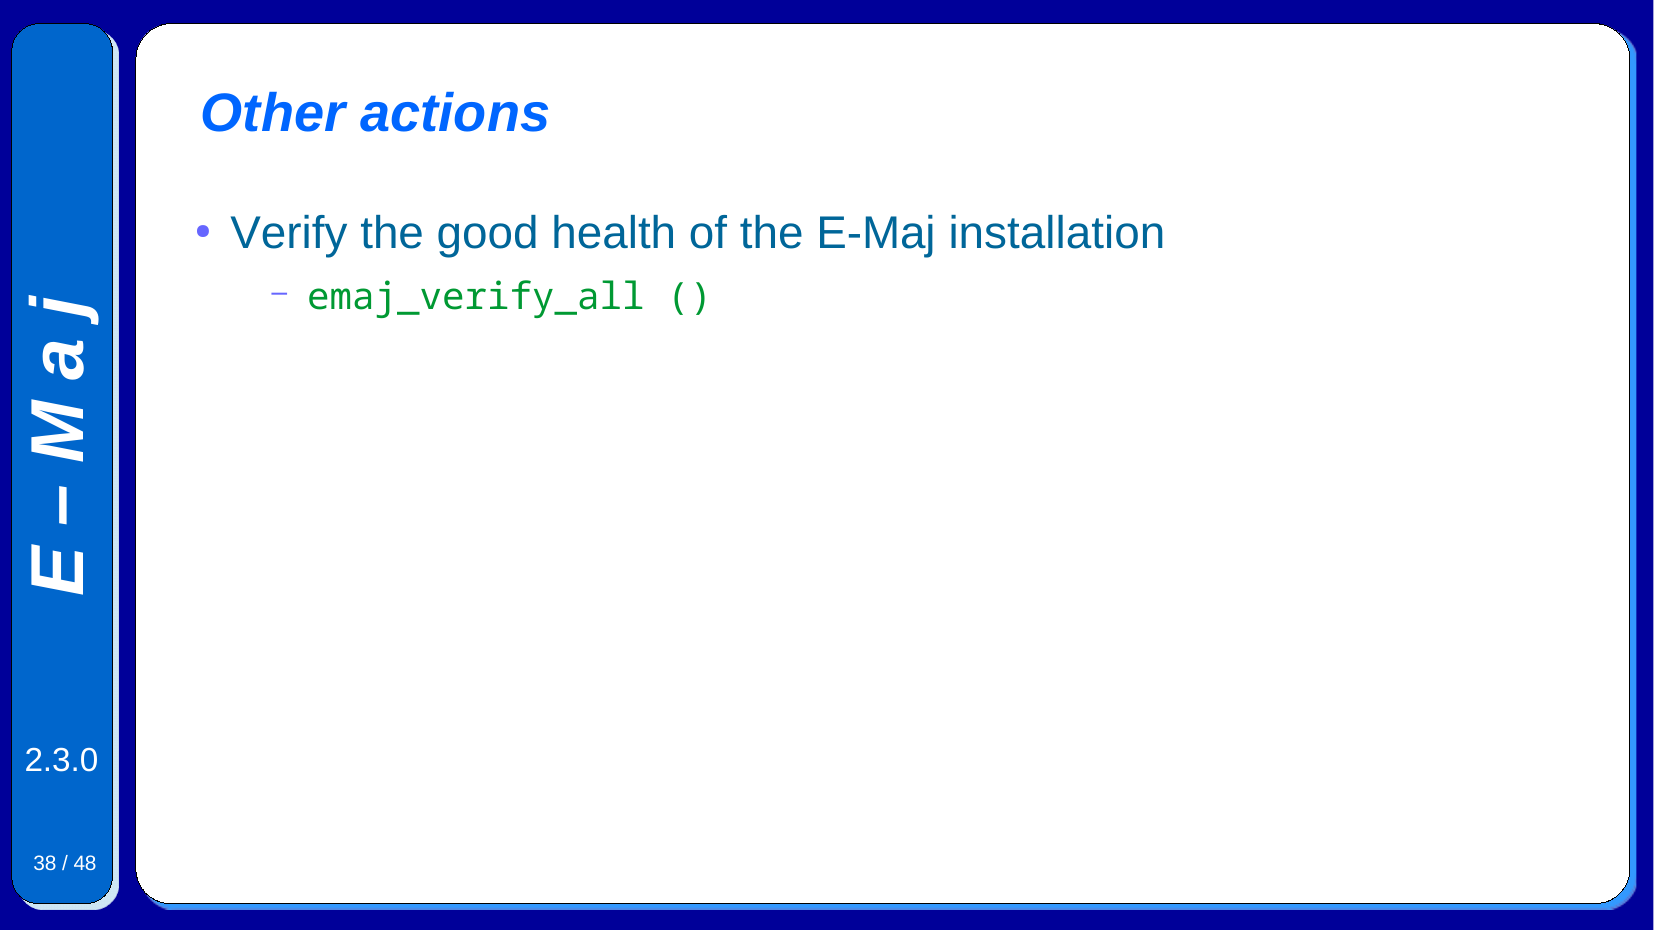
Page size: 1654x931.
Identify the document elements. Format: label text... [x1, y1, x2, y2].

title Other actions [200, 34, 1575, 191]
list Verify the good health of the E-Maj installation emaj_verify_all () [177, 206, 1587, 827]
